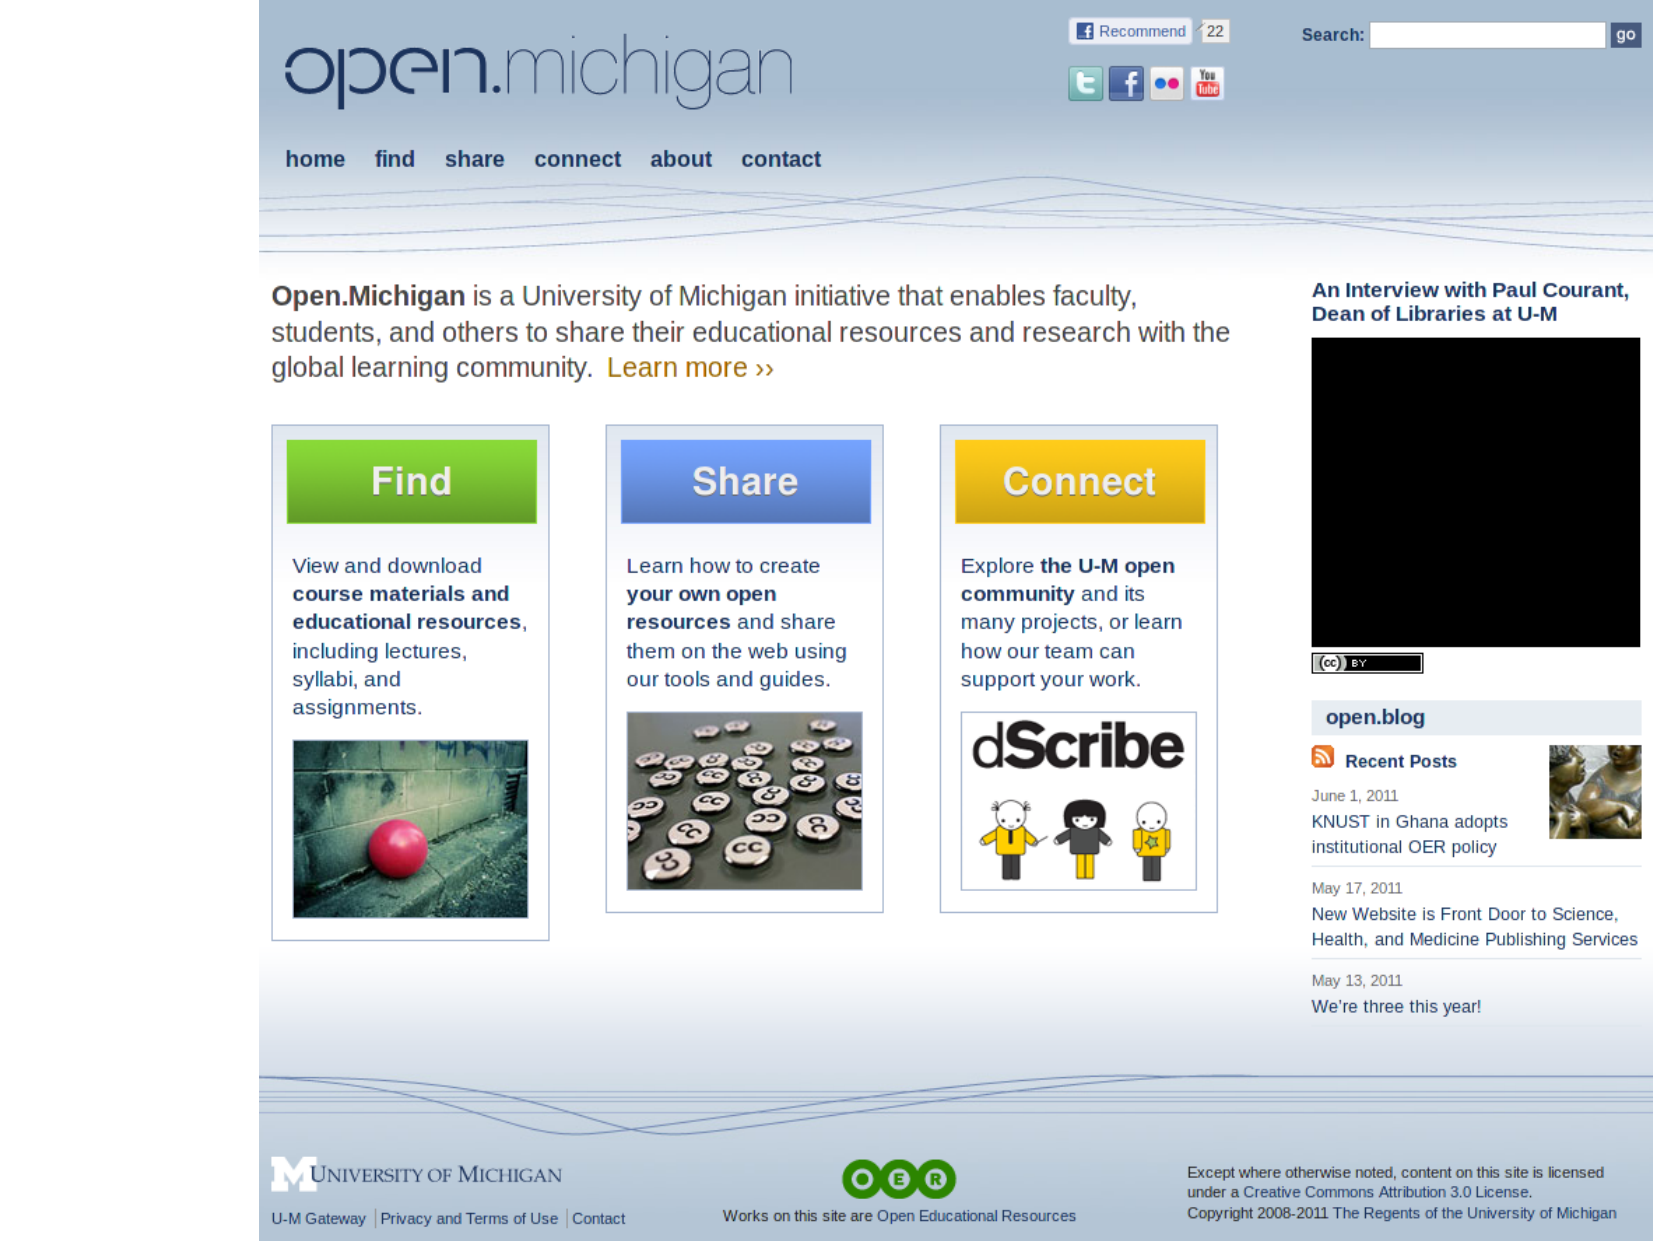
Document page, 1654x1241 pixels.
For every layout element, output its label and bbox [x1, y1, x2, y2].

picture [259, 0, 1653, 1241]
